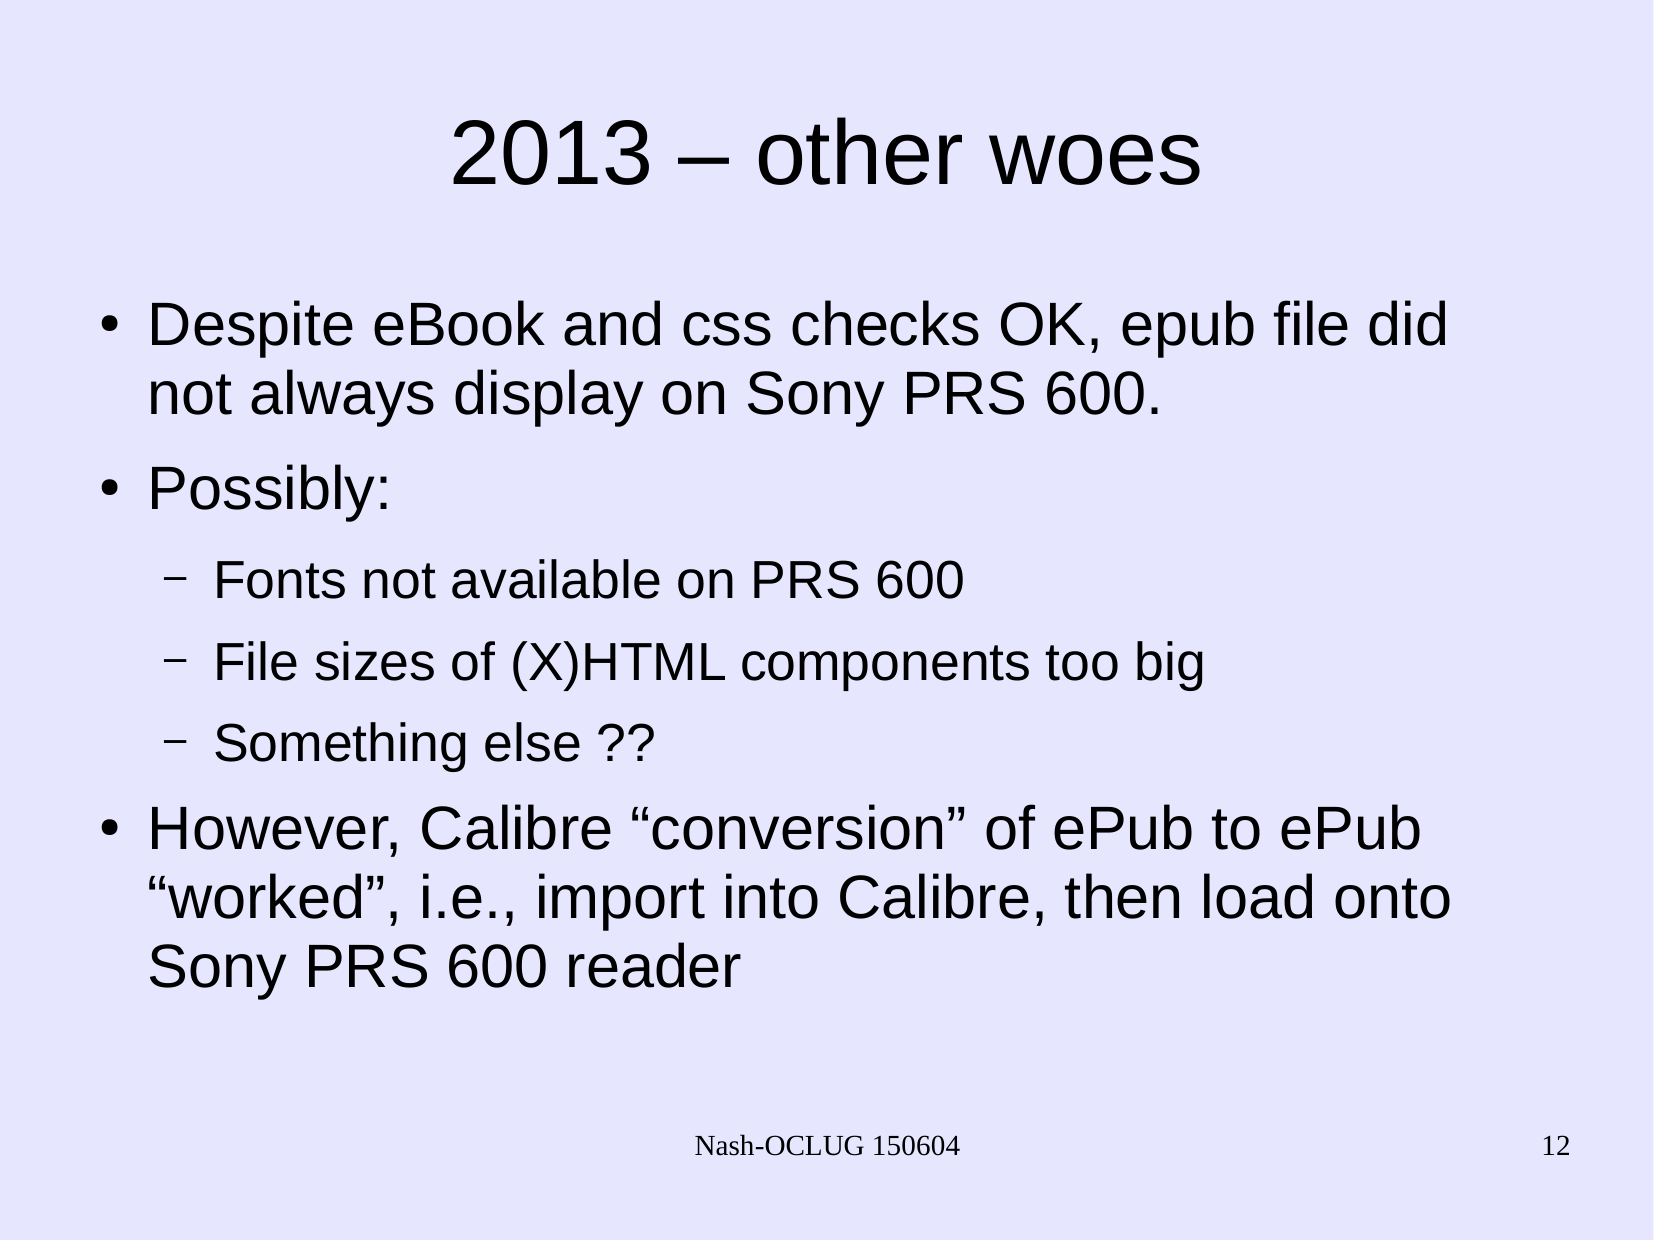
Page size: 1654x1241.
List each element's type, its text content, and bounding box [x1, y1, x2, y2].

list Despite eBook and css checks OK, epub file did not always display on Sony PRS 600. Possibly: Fonts not available on PRS 600 File sizes of (X)HTML components too big Something else ?? However, Calibre “conversion” of ePub to ePub “worked”, i.e., import into Calibre, then load onto Sony PRS 600 reader [82, 290, 1538, 1010]
title 2013 – other woes [82, 49, 1571, 257]
